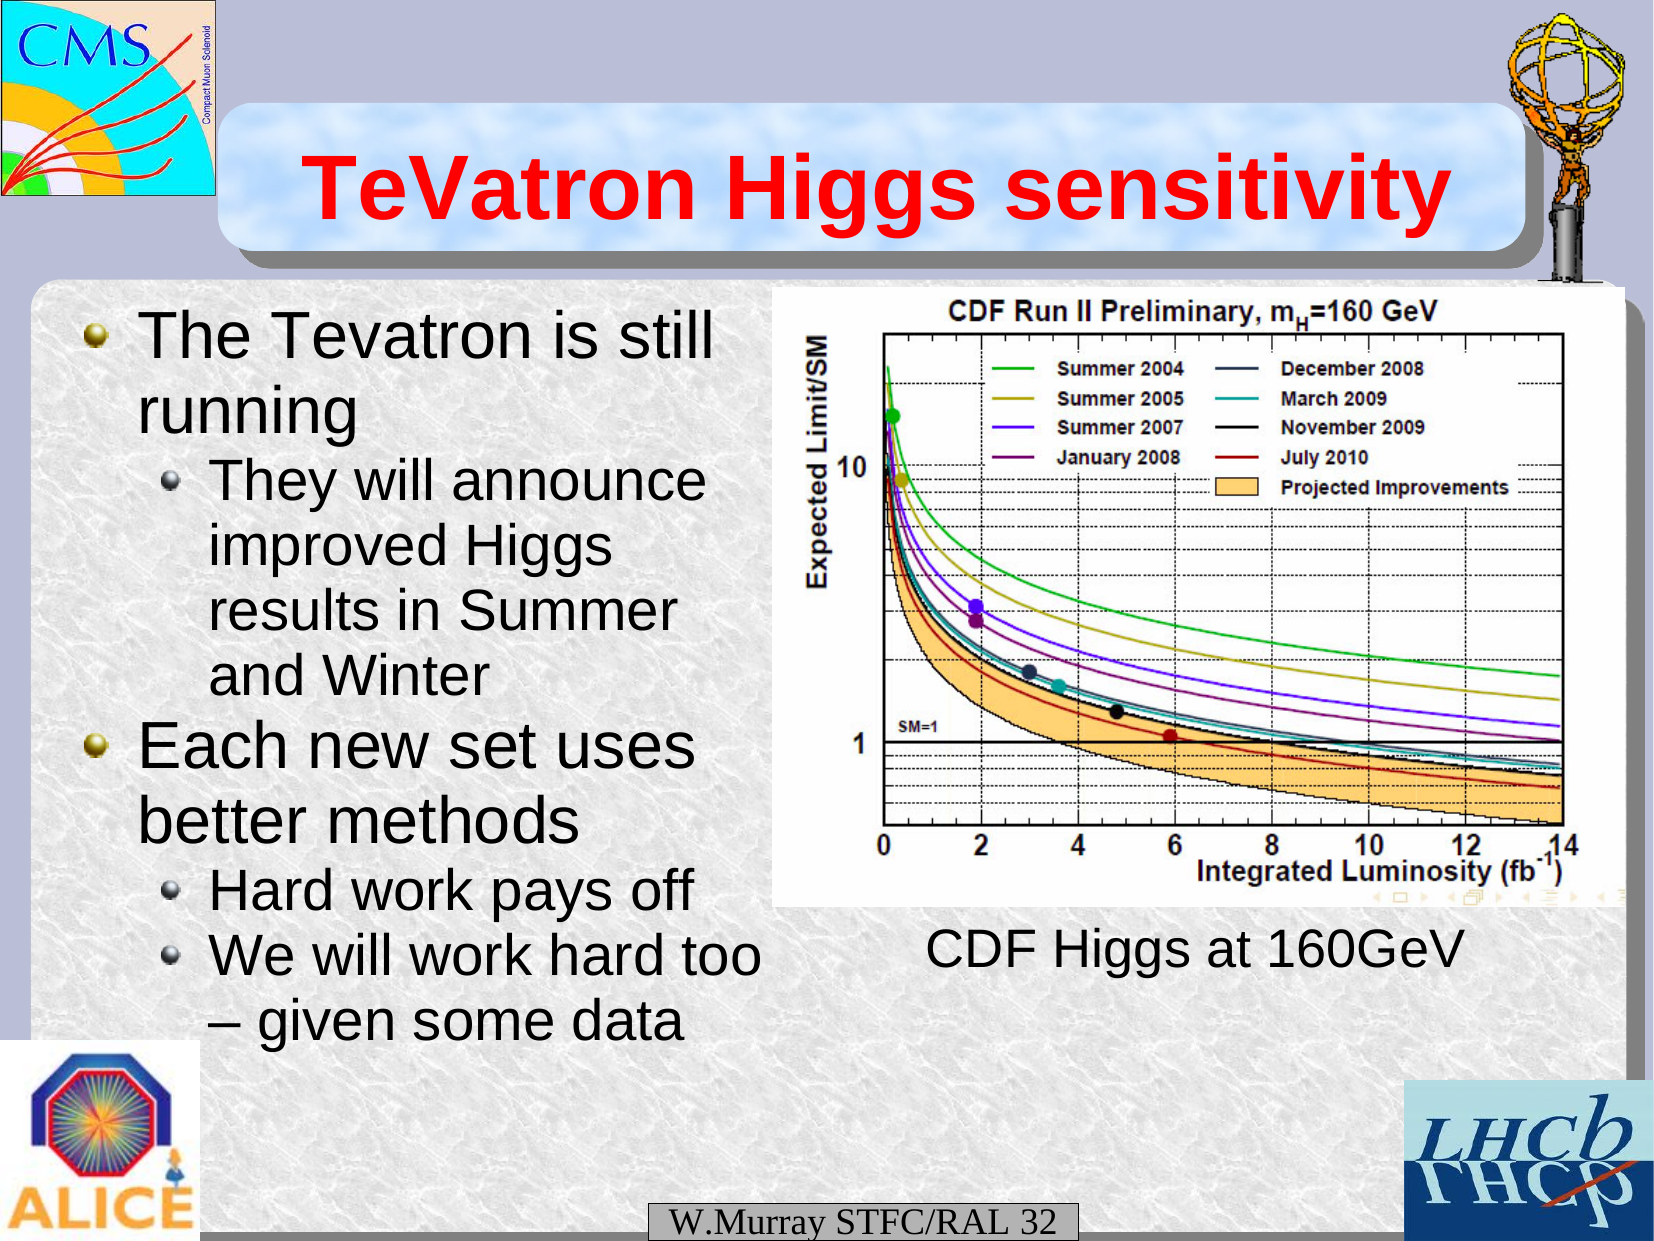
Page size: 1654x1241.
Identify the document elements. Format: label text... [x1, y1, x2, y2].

text_box CDF Higgs at 160GeV [911, 911, 1488, 987]
picture [0, 0, 1654, 1241]
picture [0, 0, 216, 196]
title TeVatron Higgs sensitivity [244, 112, 1512, 263]
list The Tevatron is still running They will announce improved Higgs results in Summer and Winter Each new set uses better methods Hard work pays off We will work hard too – given some data [66, 298, 771, 1206]
